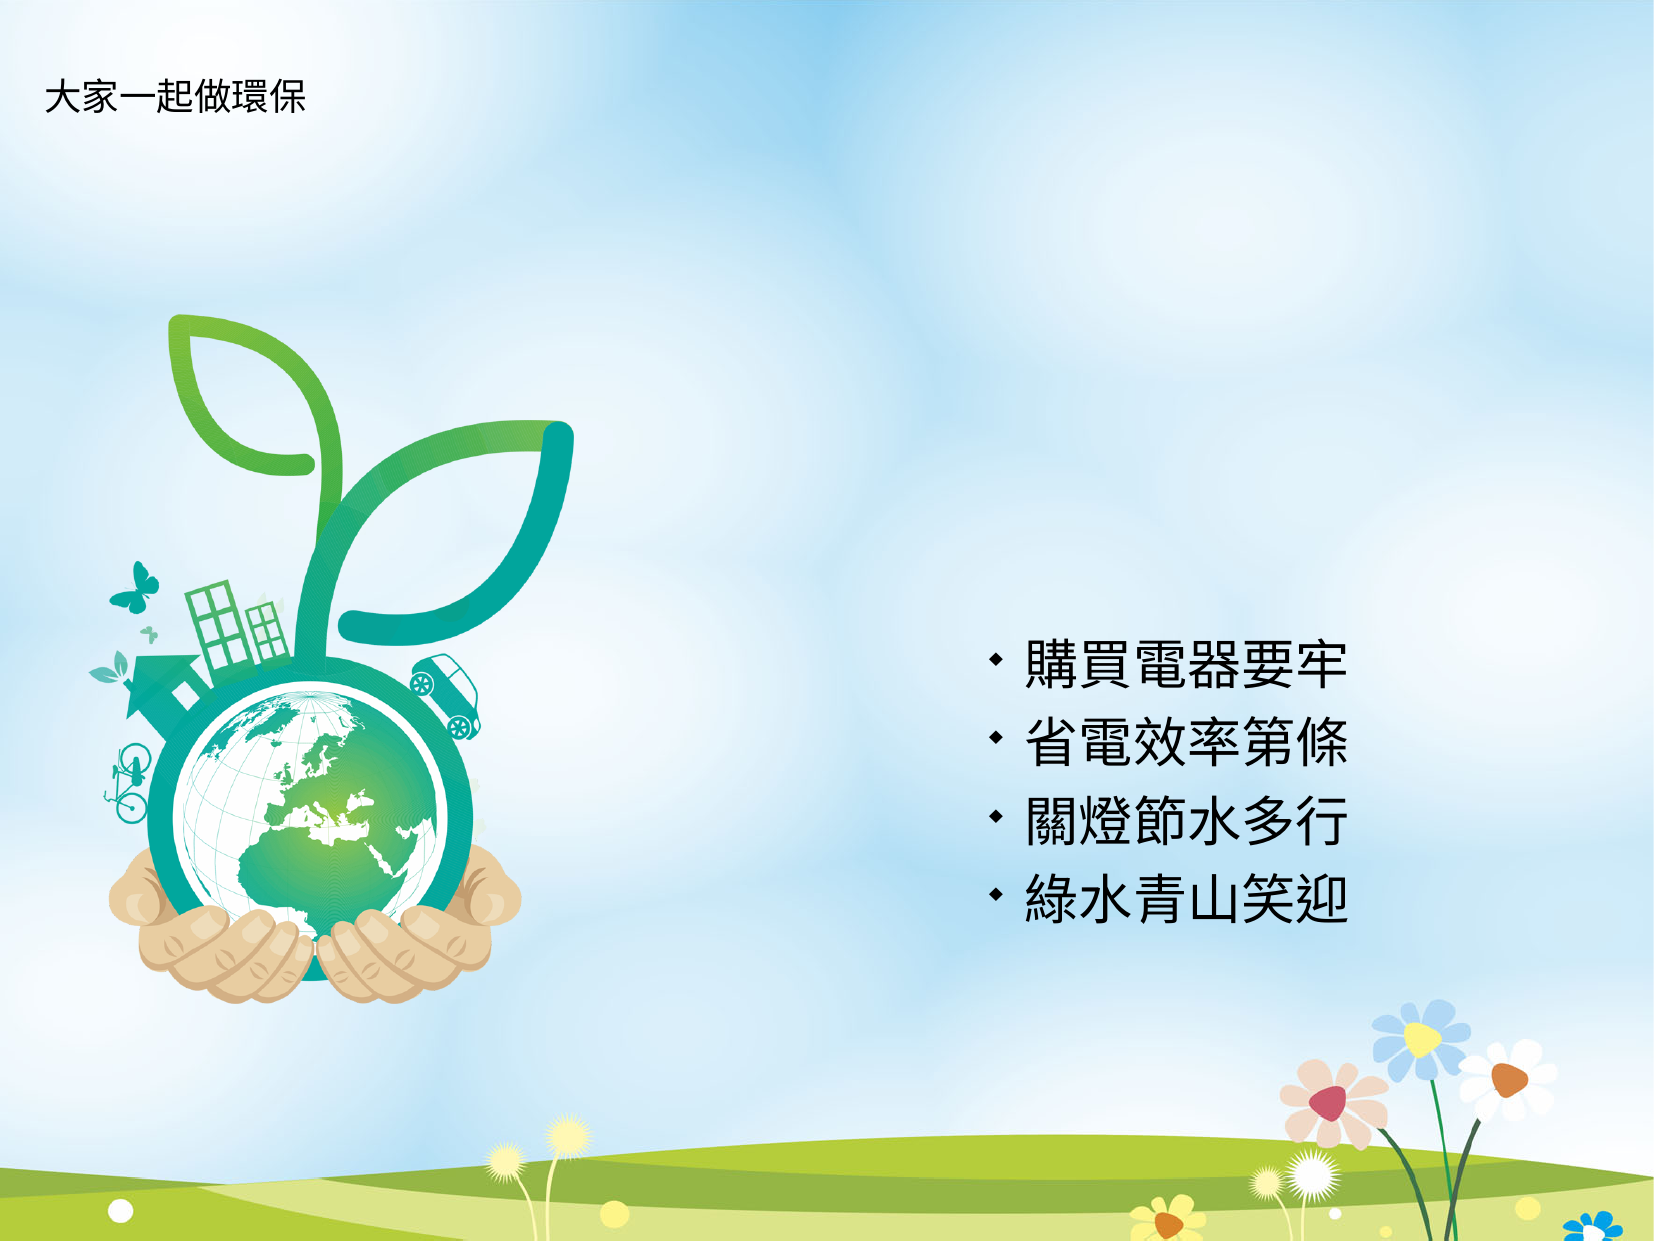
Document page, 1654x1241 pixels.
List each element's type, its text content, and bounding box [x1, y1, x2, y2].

picture [0, 0, 1654, 1241]
text_box 大家一起做環保 [29, 59, 384, 124]
text_box 購買電器要牢 省電效率第條 關燈節水多行 綠水青山笑迎 [974, 613, 1412, 1004]
